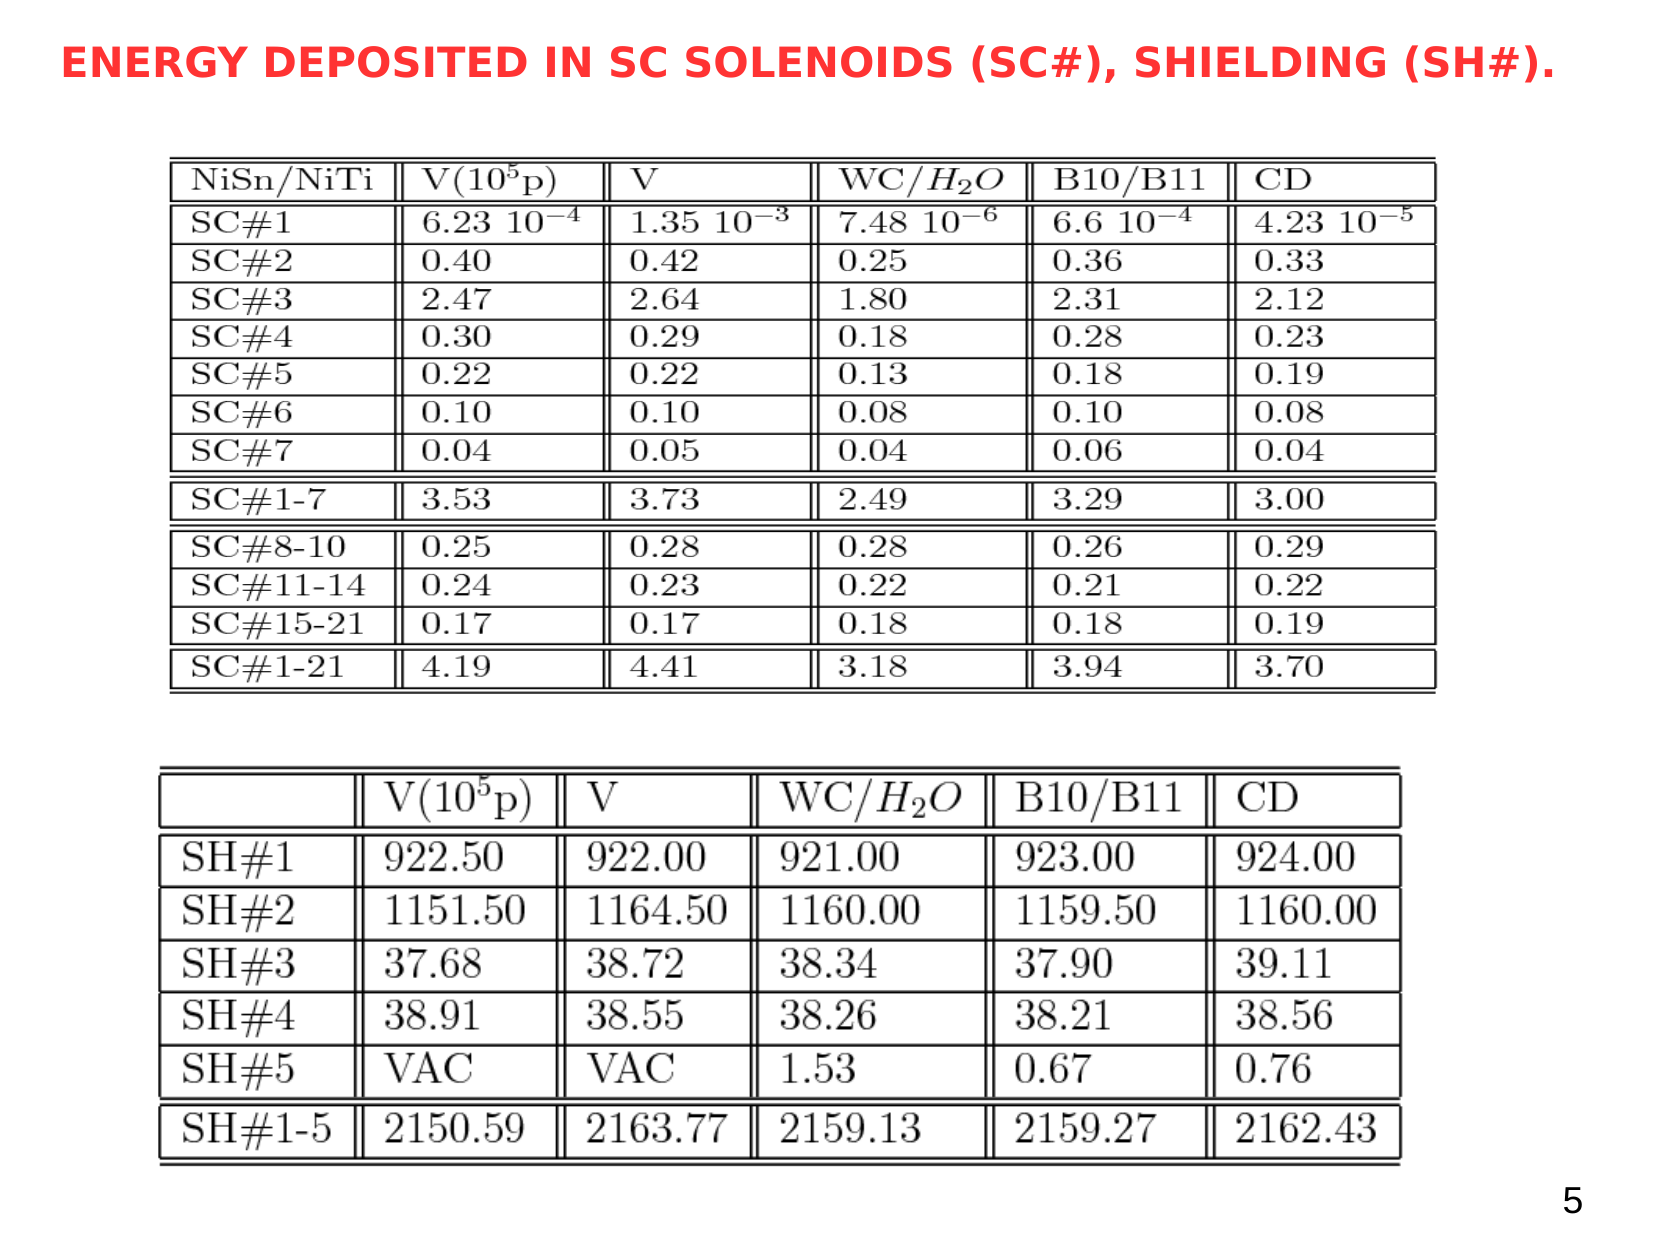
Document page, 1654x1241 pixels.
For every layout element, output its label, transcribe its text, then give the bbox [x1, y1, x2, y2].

picture [150, 150, 1463, 713]
text_box 5 [1537, 1166, 1631, 1229]
picture [132, 750, 1426, 1185]
text_box ENERGY DEPOSITED IN SC SOLENOIDS (SC#), SHIELDING (SH#). [45, 26, 1588, 94]
